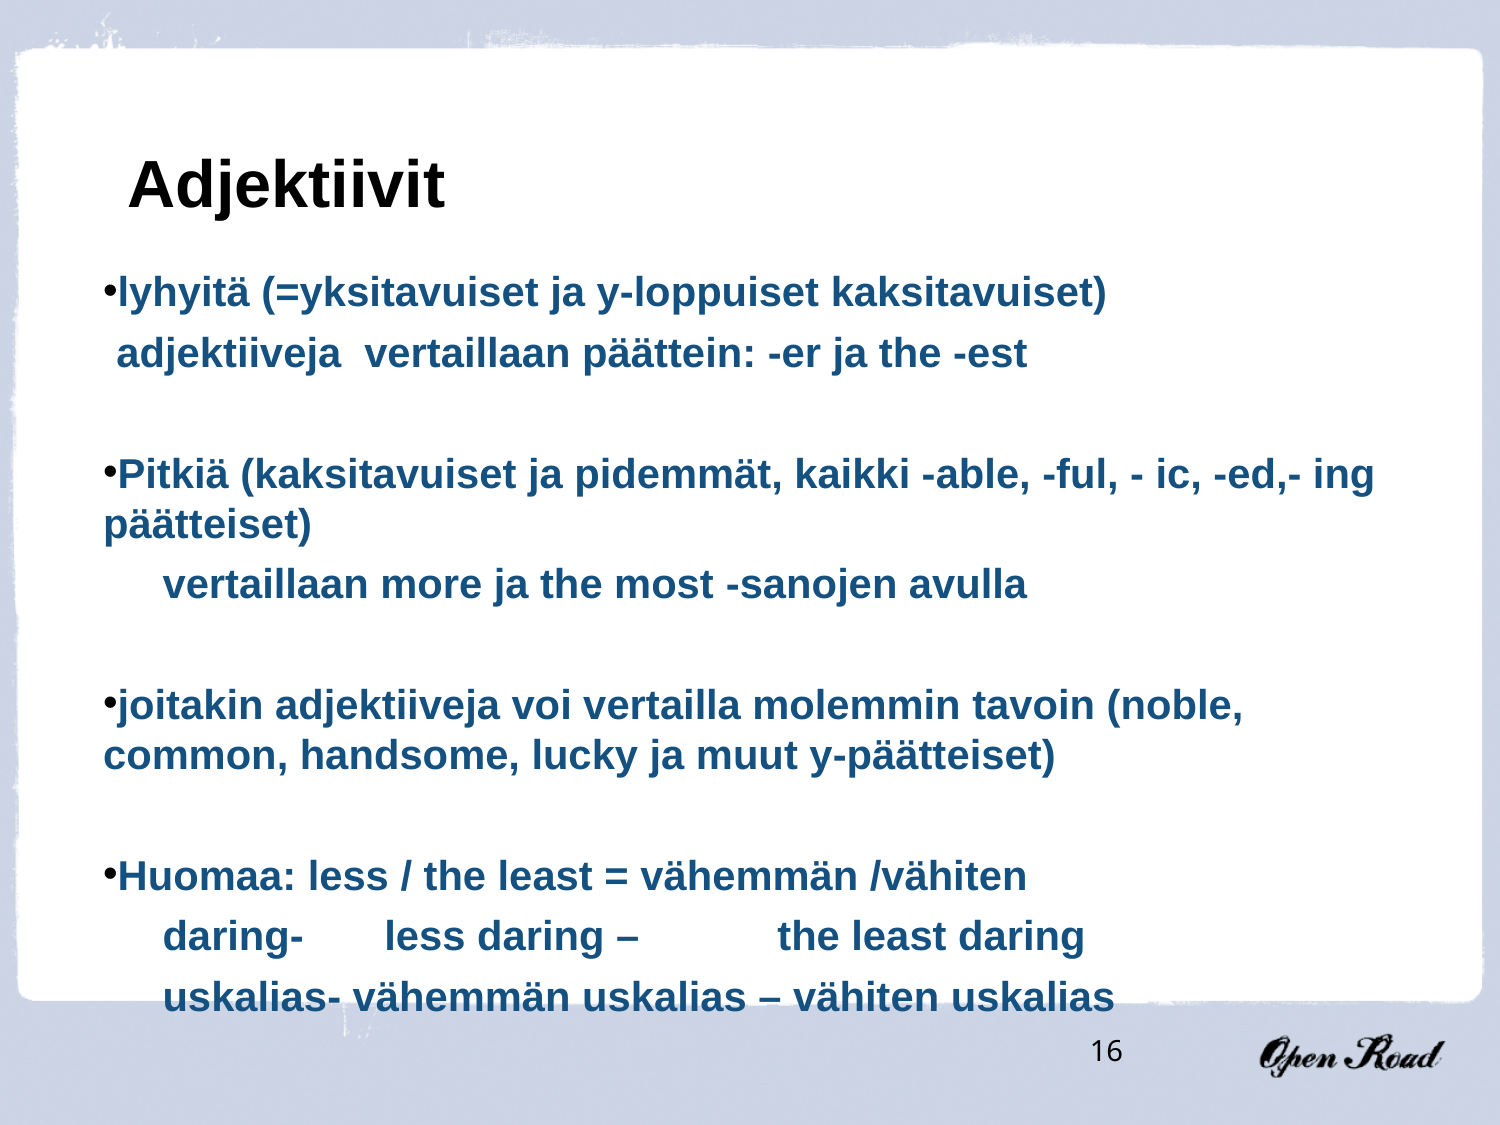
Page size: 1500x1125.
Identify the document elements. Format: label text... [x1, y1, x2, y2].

text_box lyhyitä (=yksitavuiset ja y-loppuiset kaksitavuiset) adjektiiveja vertaillaan päättein: -er ja the -est Pitkiä (kaksitavuiset ja pidemmät, kaikki -able, -ful, - ic, -ed,- ing päätteiset) vertaillaan more ja the most -sanojen avulla joitakin adjektiiveja voi vertailla molemmin tavoin (noble, common, handsome, lucky ja muut y-päätteiset) Huomaa: less / the least = vähemmän /vähiten daring- less daring – the least daring uskalias- vähemmän uskalias – vähiten uskalias [88, 177, 1400, 961]
text_box Adjektiivit [112, 87, 1388, 276]
